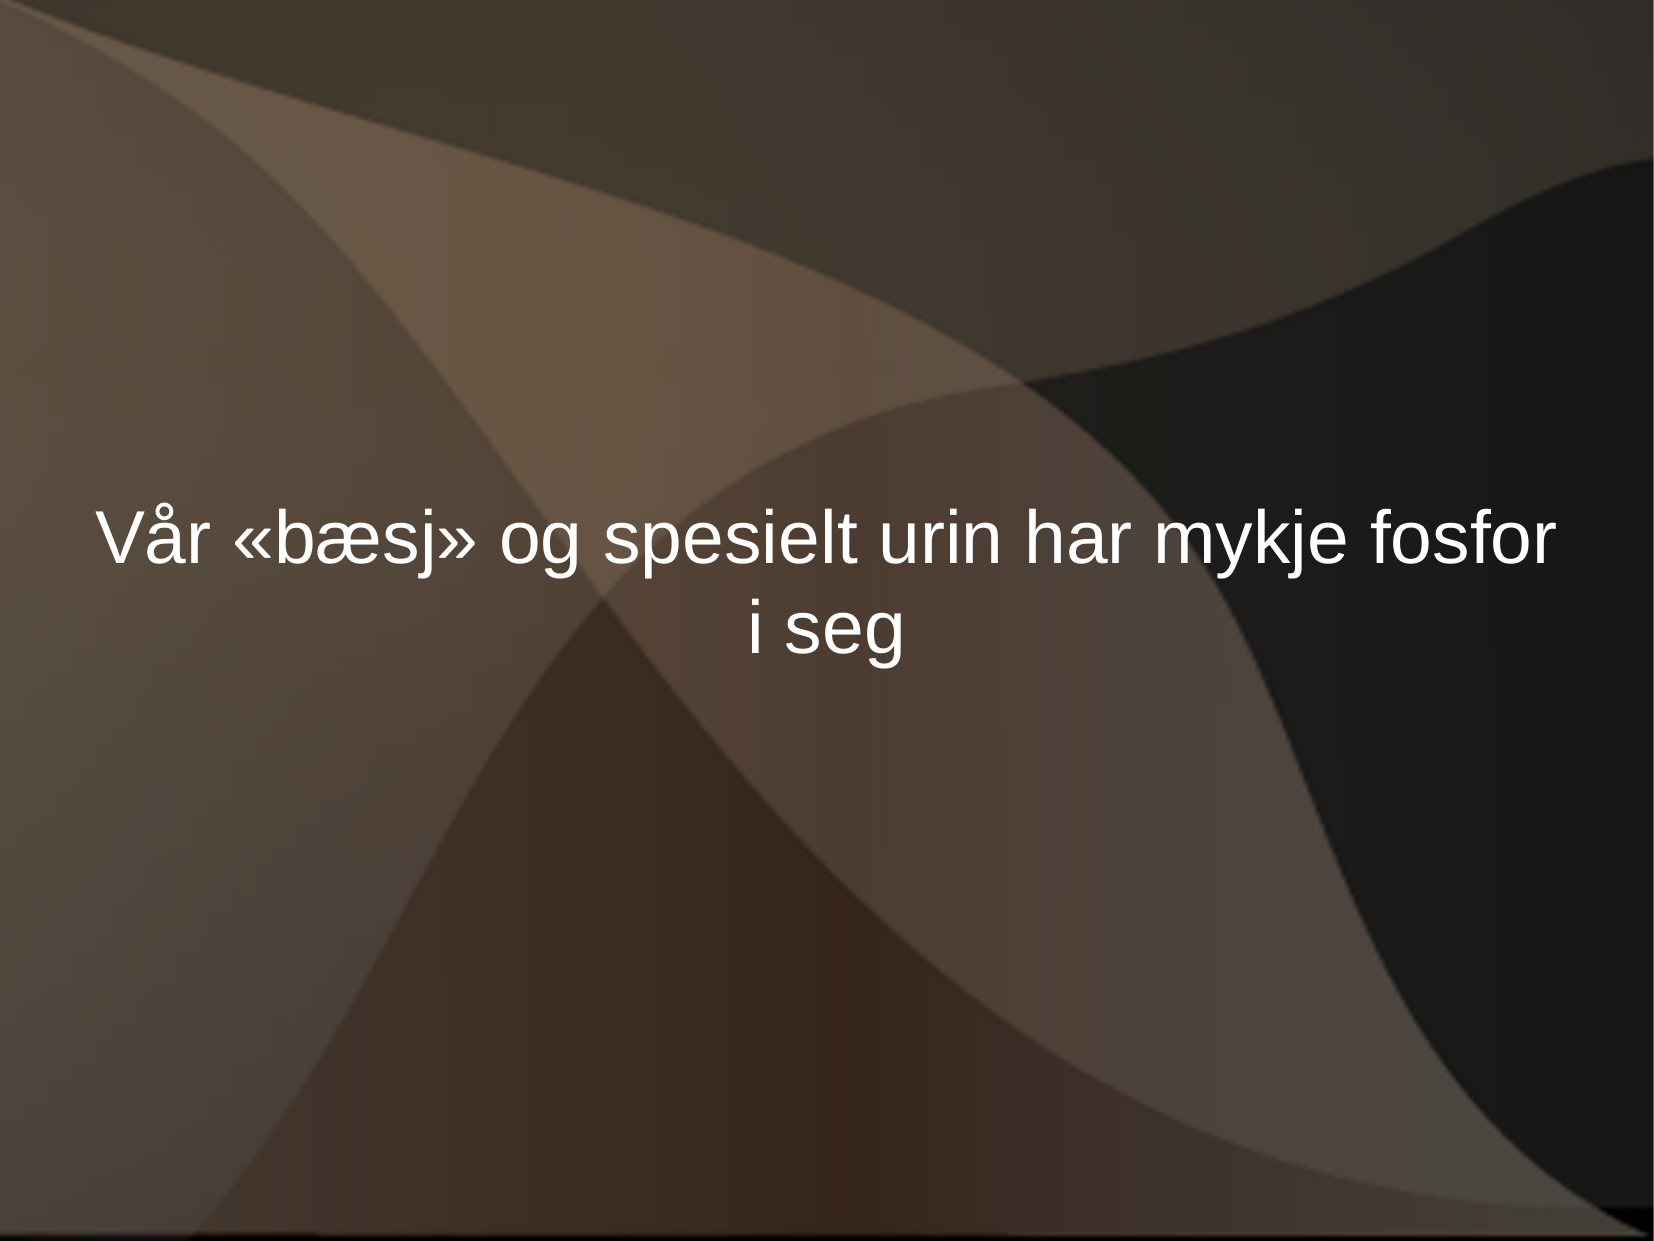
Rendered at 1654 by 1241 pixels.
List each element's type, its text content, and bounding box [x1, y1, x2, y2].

subtitle Vår «bæsj» og spesielt urin har mykje fosfor i seg [82, 49, 1571, 1109]
